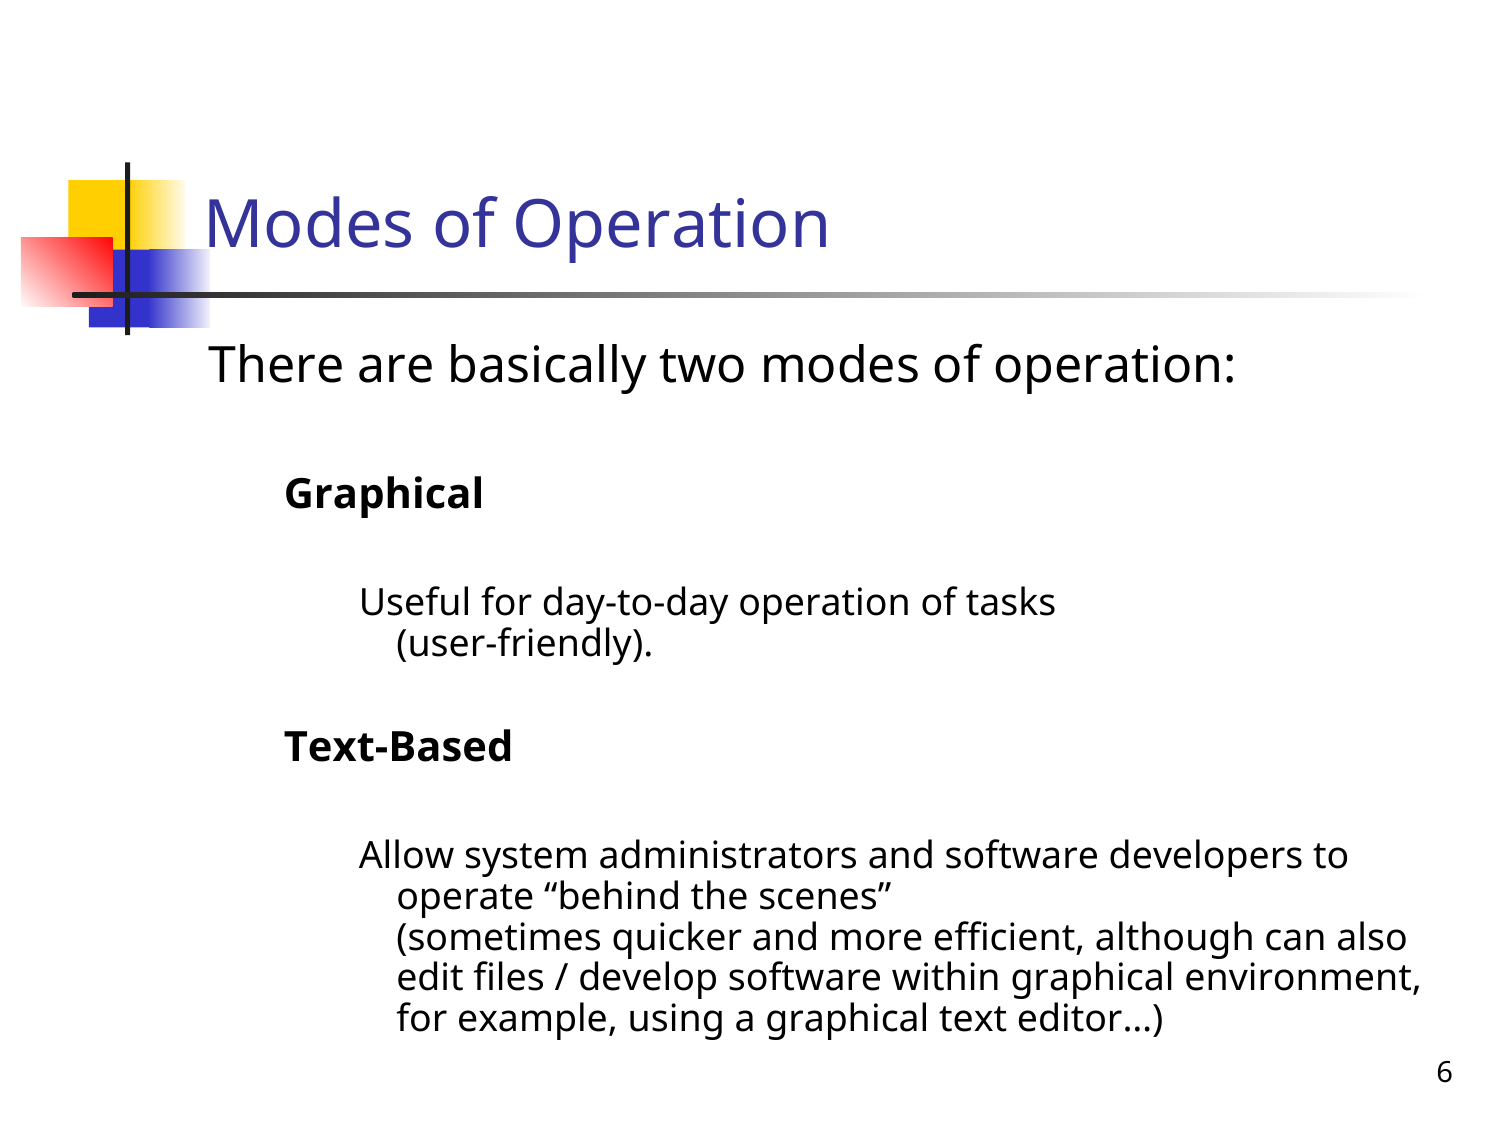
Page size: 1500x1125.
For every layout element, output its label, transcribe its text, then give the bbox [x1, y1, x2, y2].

list There are basically two modes of operation: Graphical Useful for day-to-day operation of tasks (user-friendly). Text-Based Allow system administrators and software developers to operate “behind the scenes” (sometimes quicker and more efficient, although can also edit files / develop software within graphical environment, for example, using a graphical text editor…) [193, 331, 1469, 1007]
title Modes of Operation [188, 35, 1468, 276]
